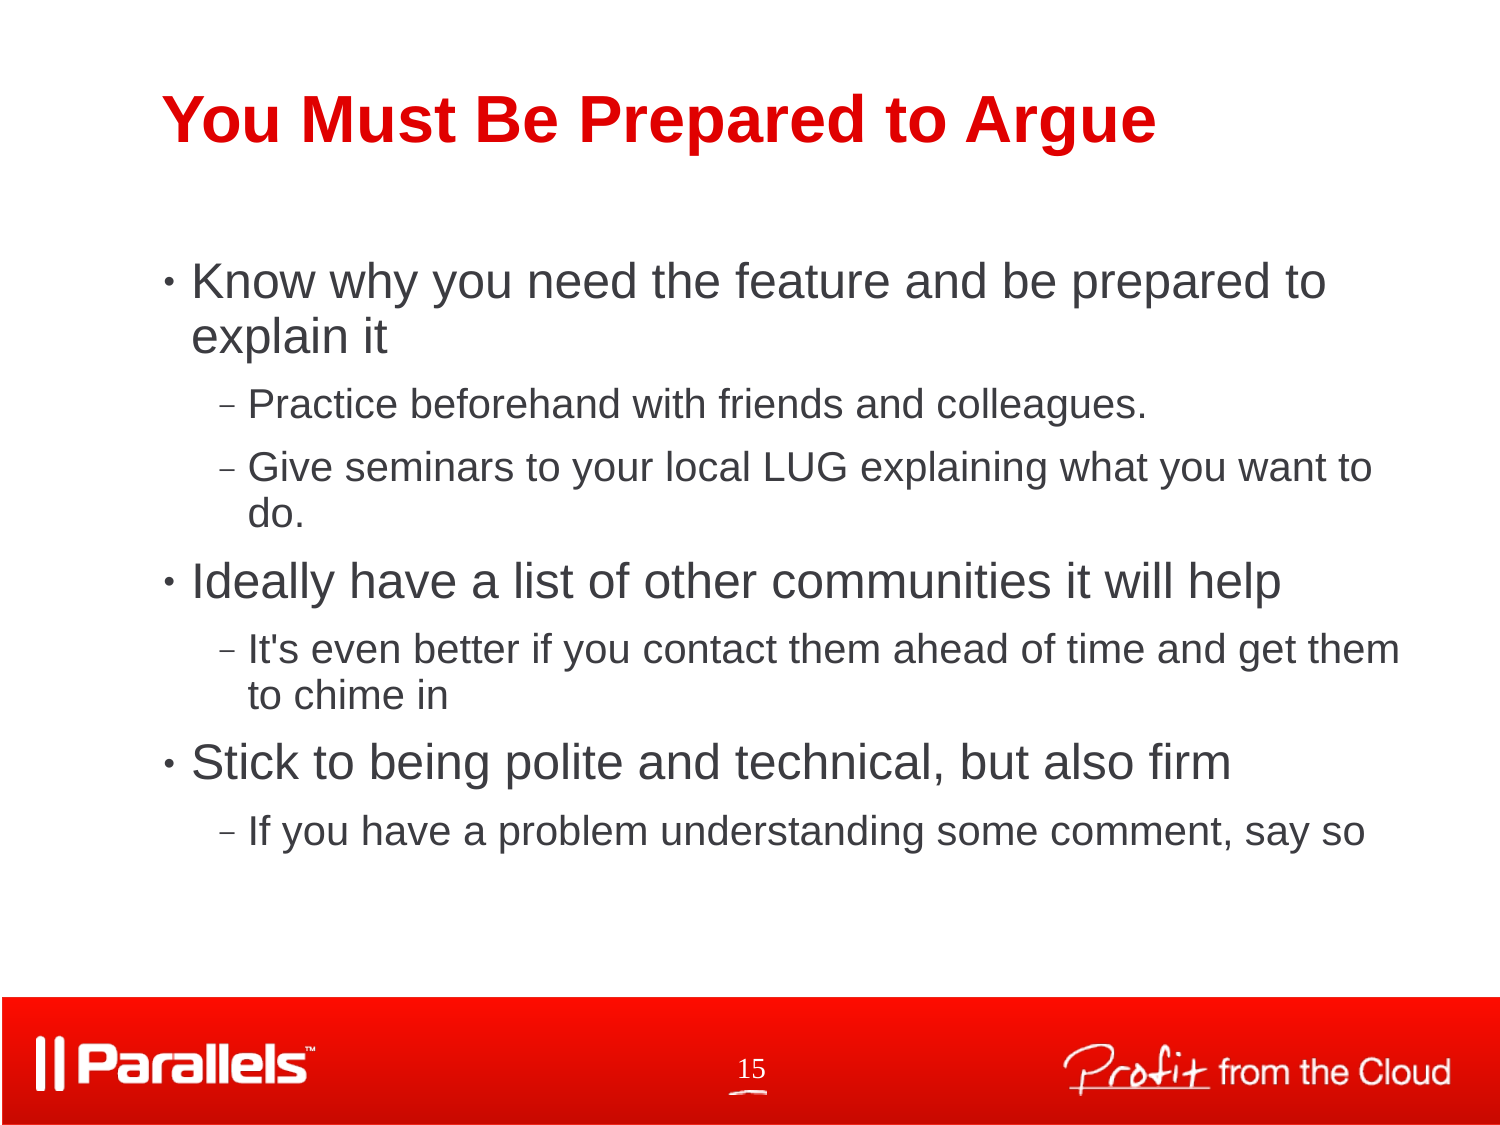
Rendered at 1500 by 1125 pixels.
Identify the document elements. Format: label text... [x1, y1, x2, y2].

title You Must Be Prepared to Argue [161, 41, 1383, 205]
picture [1049, 1033, 1465, 1096]
list Know why you need the feature and be prepared to explain it Practice beforehand with friends and colleagues. Give seminars to your local LUG explaining what you want to do. Ideally have a list of other communities it will help It's even better if you contact them ahead of time and get them to chime in Stick to being polite and technical, but also firm If you have a problem understanding some comment, say so [163, 254, 1404, 998]
picture [36, 1034, 318, 1091]
picture [727, 1090, 767, 1095]
